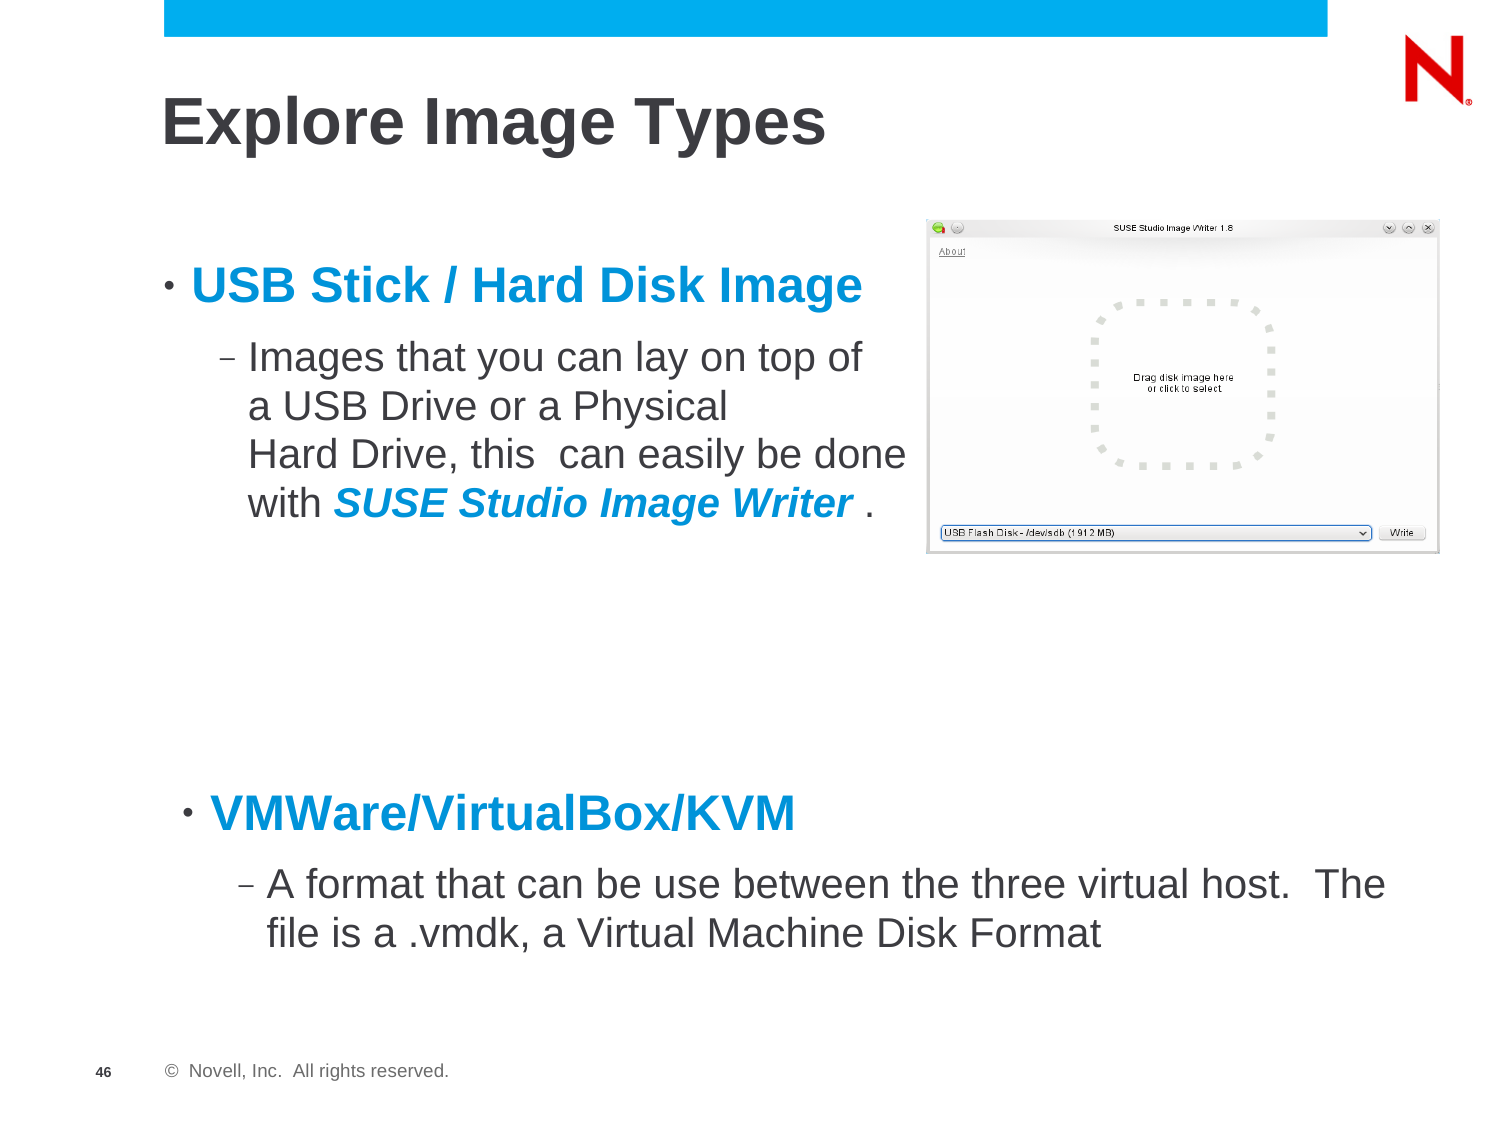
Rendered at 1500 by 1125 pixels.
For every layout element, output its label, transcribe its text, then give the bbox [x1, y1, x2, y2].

picture [926, 219, 1440, 554]
picture [1403, 32, 1473, 107]
list USB Stick / Hard Disk Image Images that you can lay on top of a USB Drive or a Physical Hard Drive, this can easily be done with SUSE Studio Image Writer . [163, 254, 1404, 986]
list VMWare/VirtualBox/KVM A format that can be use between the three virtual host. The file is a .vmdk, a Virtual Machine Disk Format [182, 781, 1423, 1125]
title Explore Image Types [161, 41, 1383, 205]
